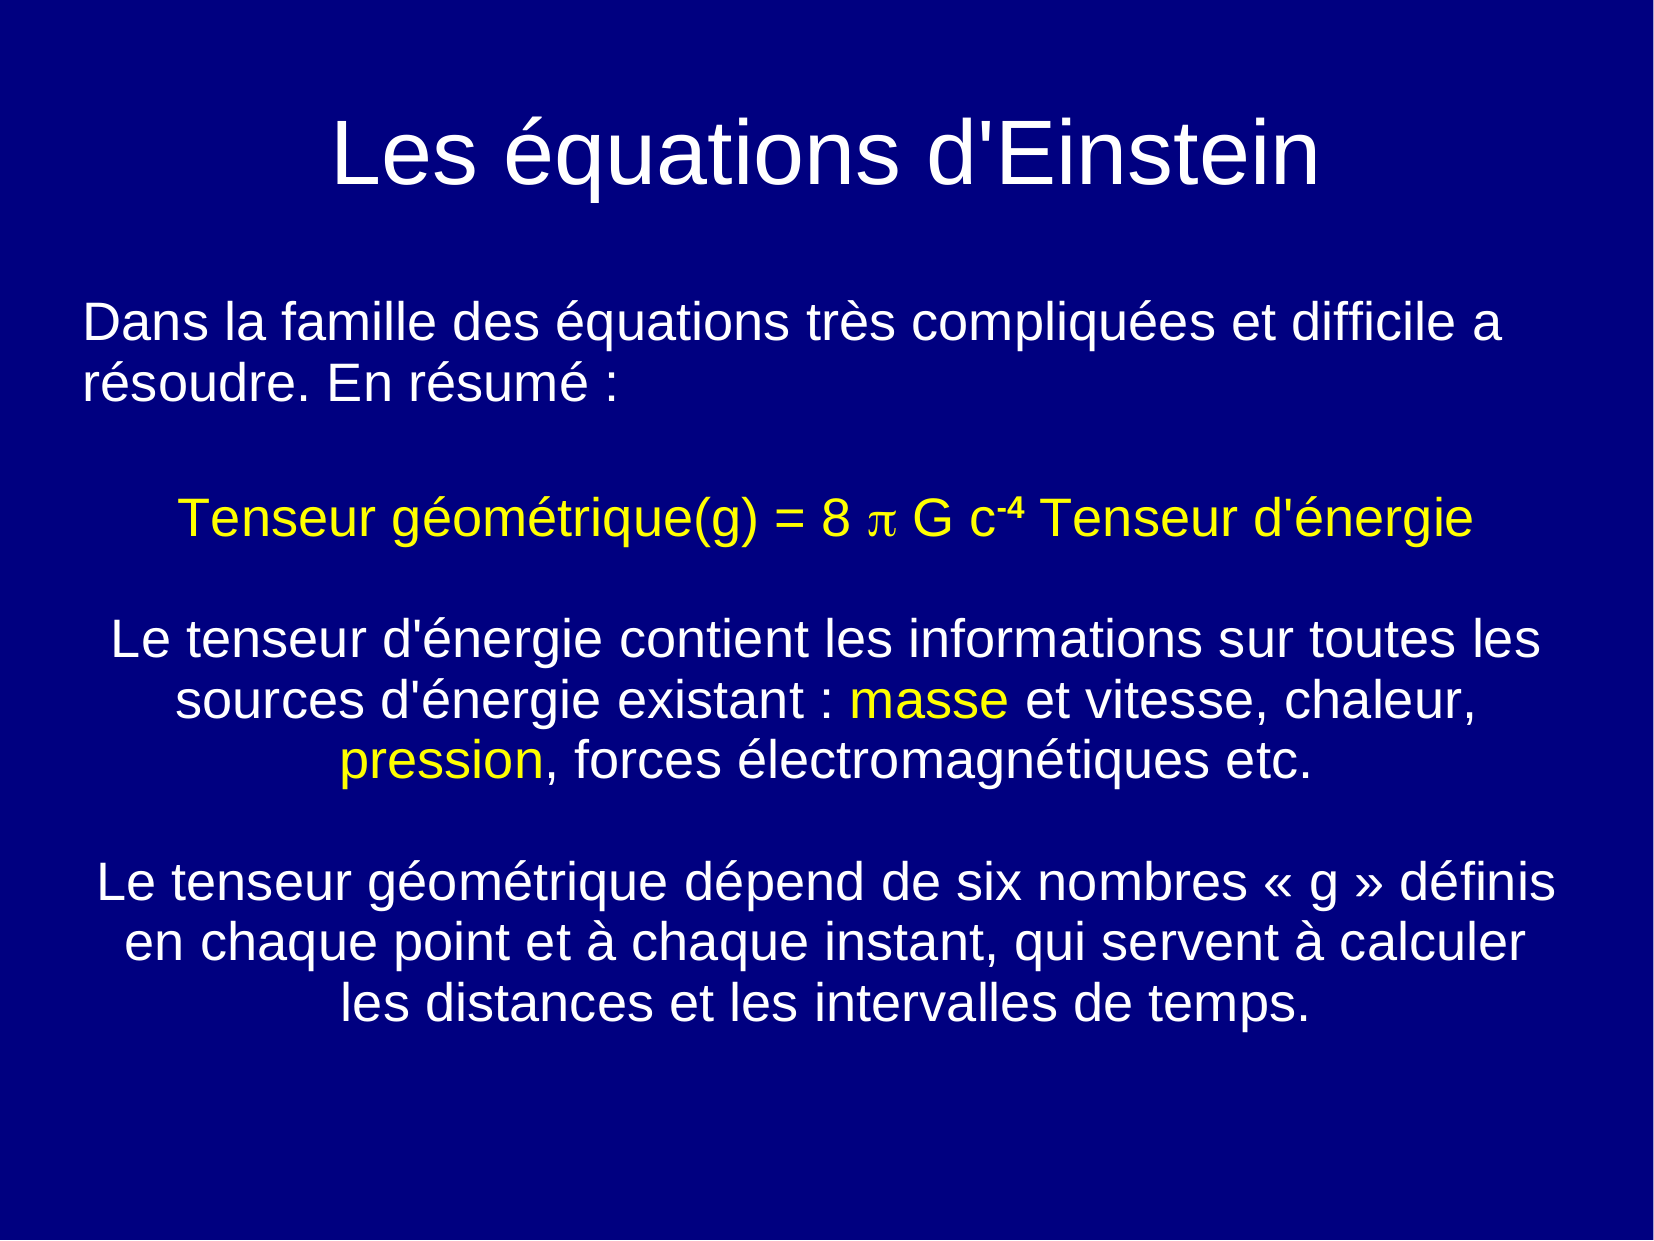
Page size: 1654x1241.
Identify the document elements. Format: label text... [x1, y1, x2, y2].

title Les équations d'Einstein [82, 49, 1571, 257]
subtitle Dans la famille des équations très compliquées et difficile a résoudre. En résumé : Tenseur géométrique(g) = 8 p G c-4 Tenseur d'énergie Le tenseur d'énergie contient les informations sur toutes les sources d'énergie existant : masse et vitesse, chaleur, pression, forces électromagnétiques etc. Le tenseur géométrique dépend de six nombres « g » définis en chaque point et à chaque instant, qui servent à calculer les distances et les intervalles de temps. [82, 288, 1571, 1111]
